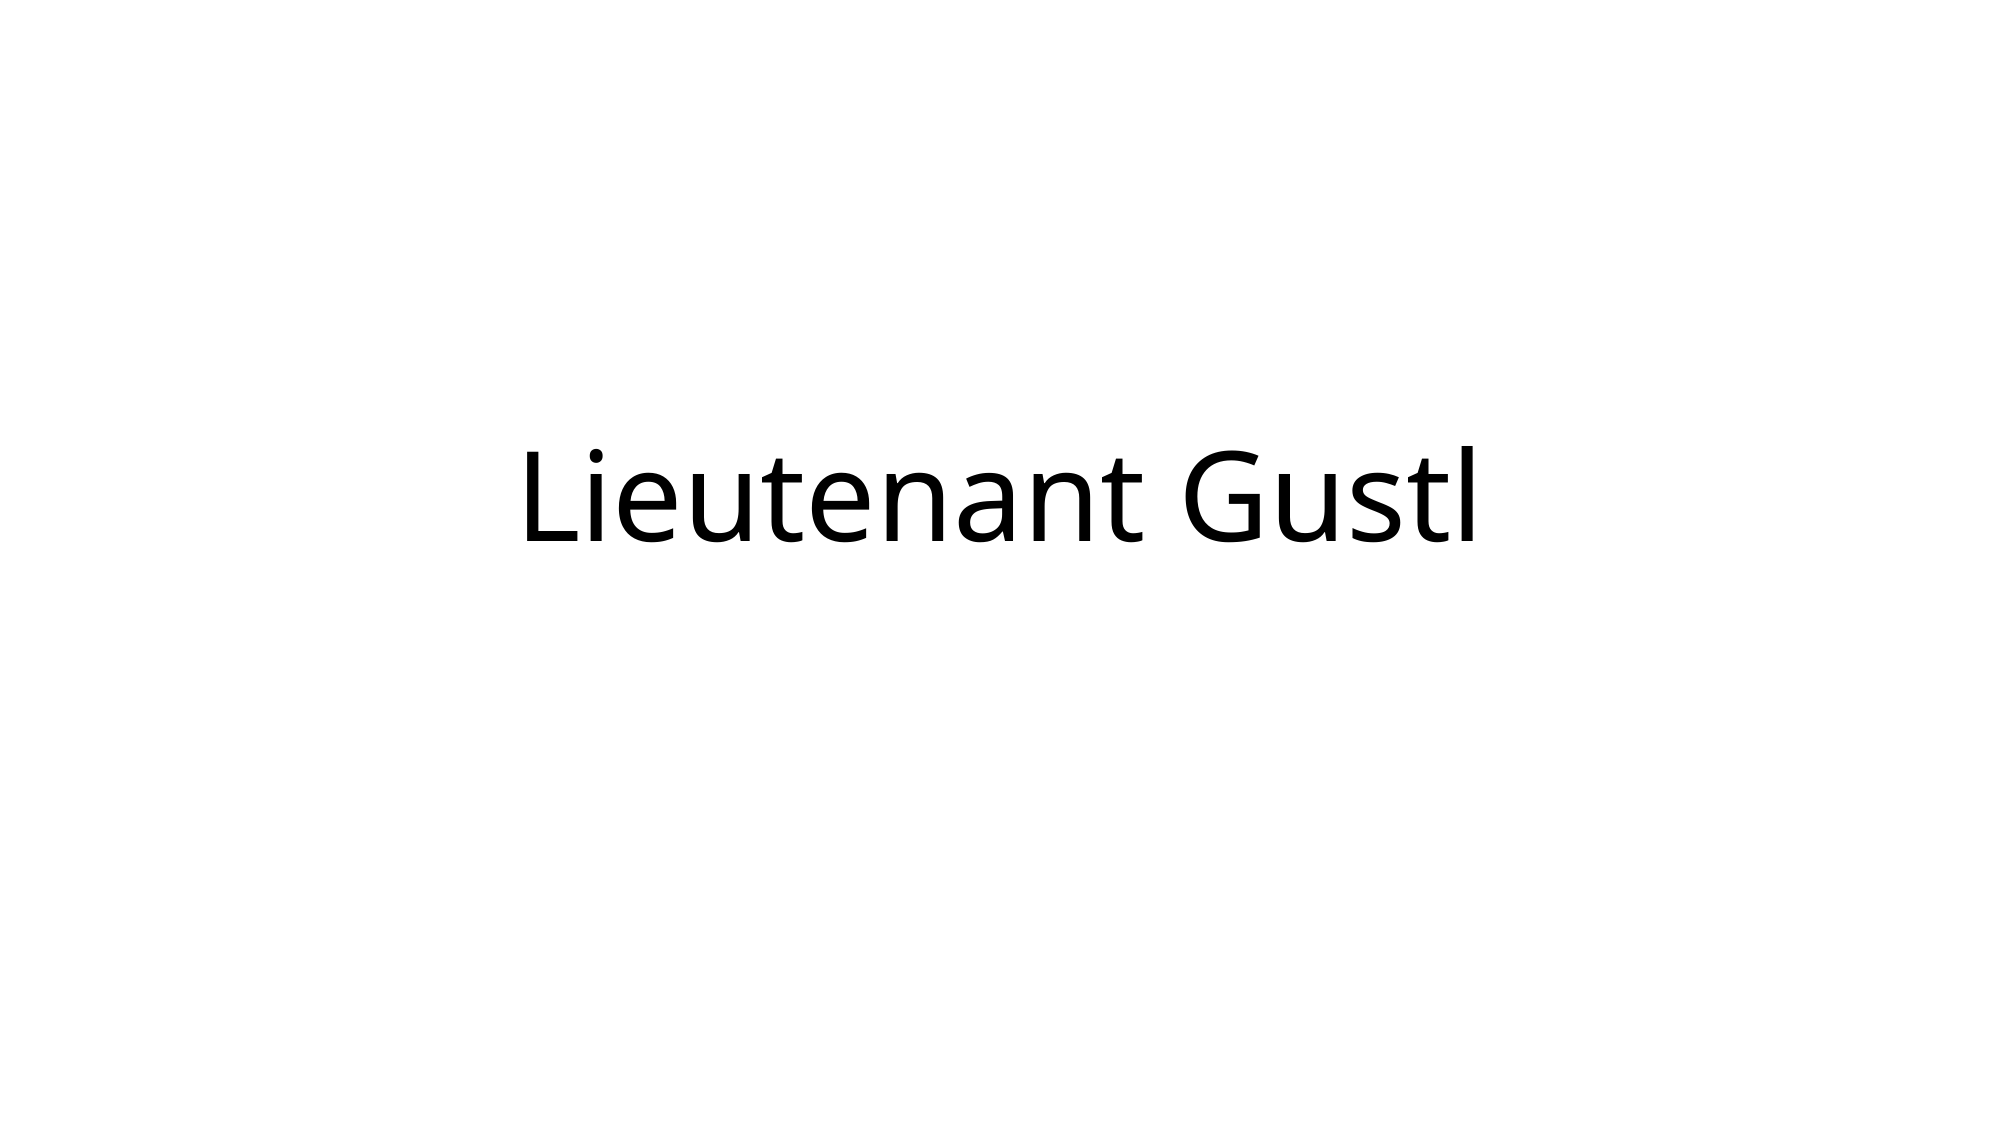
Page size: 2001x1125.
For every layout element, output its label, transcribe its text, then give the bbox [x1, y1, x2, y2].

title Lieutenant Gustl [249, 184, 1750, 576]
